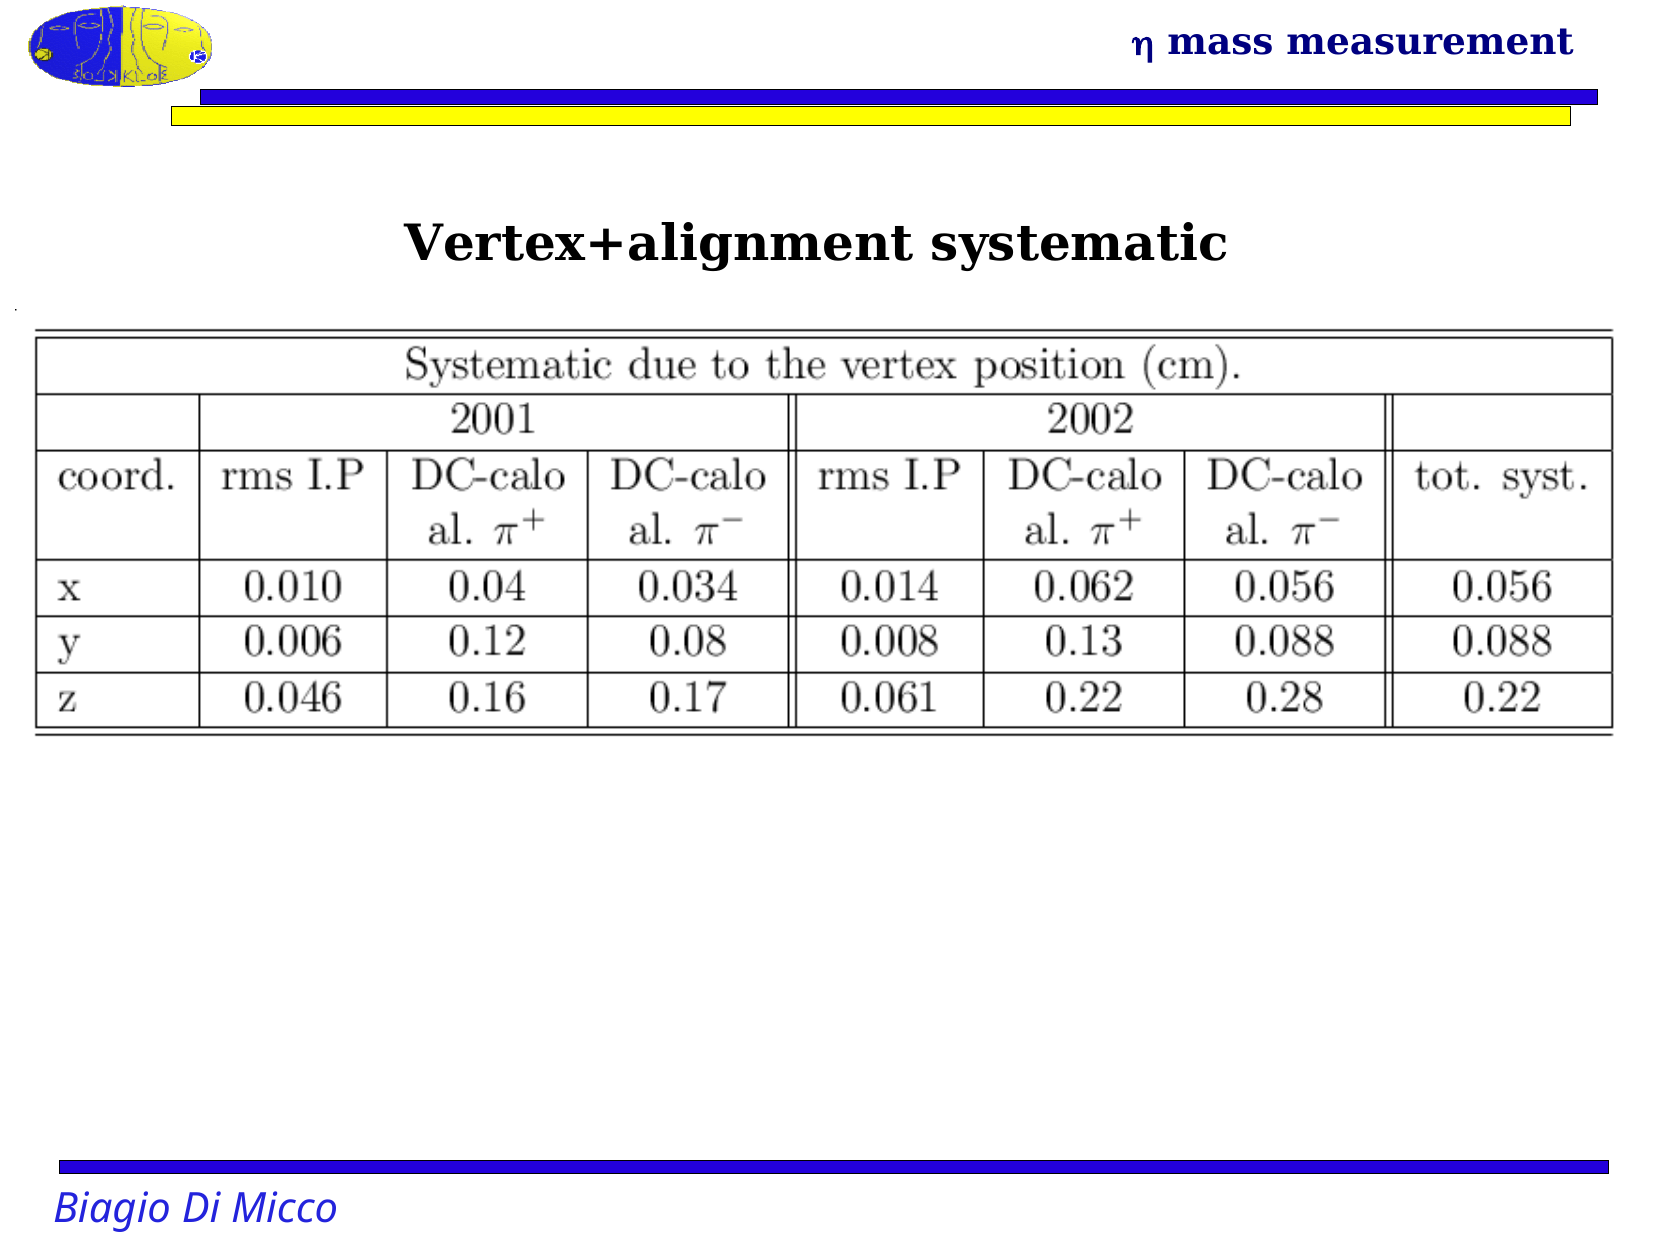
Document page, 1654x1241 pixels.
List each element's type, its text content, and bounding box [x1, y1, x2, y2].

picture [15, 309, 1638, 755]
text_box Vertex+alignment systematic [404, 213, 1267, 273]
picture [20, 2, 220, 89]
